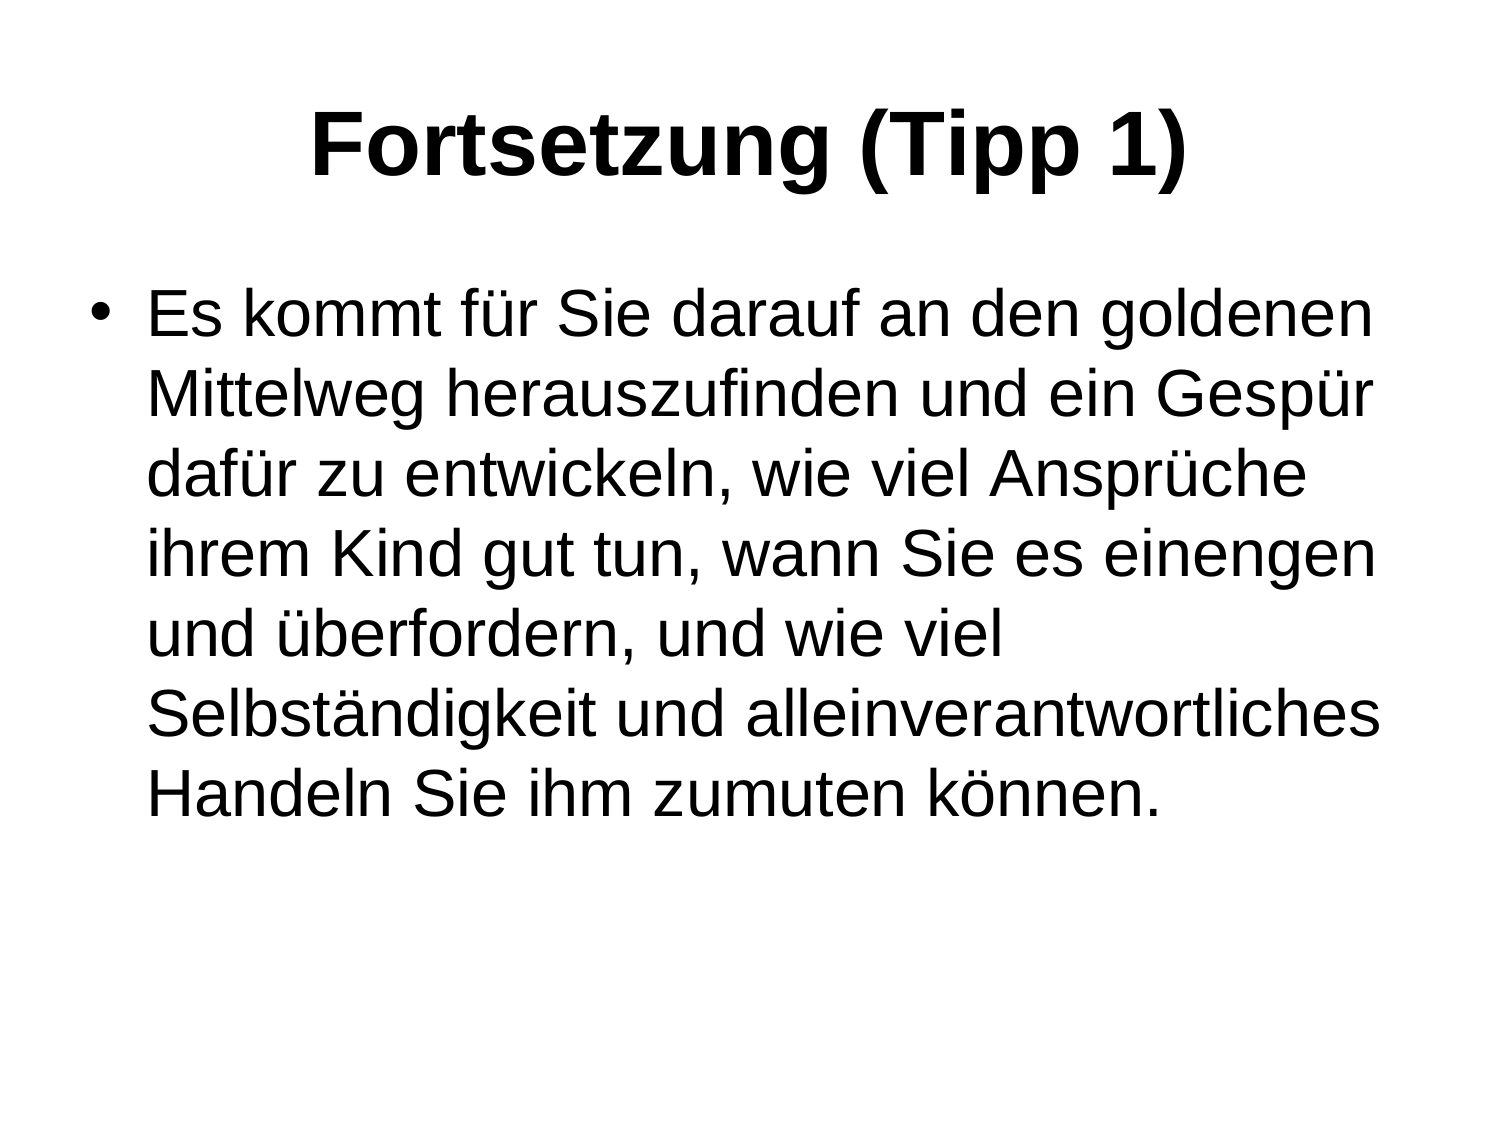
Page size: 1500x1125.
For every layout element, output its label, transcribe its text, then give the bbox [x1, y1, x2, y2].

title Fortsetzung (Tipp 1) [75, 45, 1426, 233]
list Es kommt für Sie darauf an den goldenen Mittelweg herauszufinden und ein Gespür dafür zu entwickeln, wie viel Ansprüche ihrem Kind gut tun, wann Sie es einengen und überfordern, und wie viel Selbständigkeit und alleinverantwortliches Handeln Sie ihm zumuten können. [75, 262, 1426, 1005]
